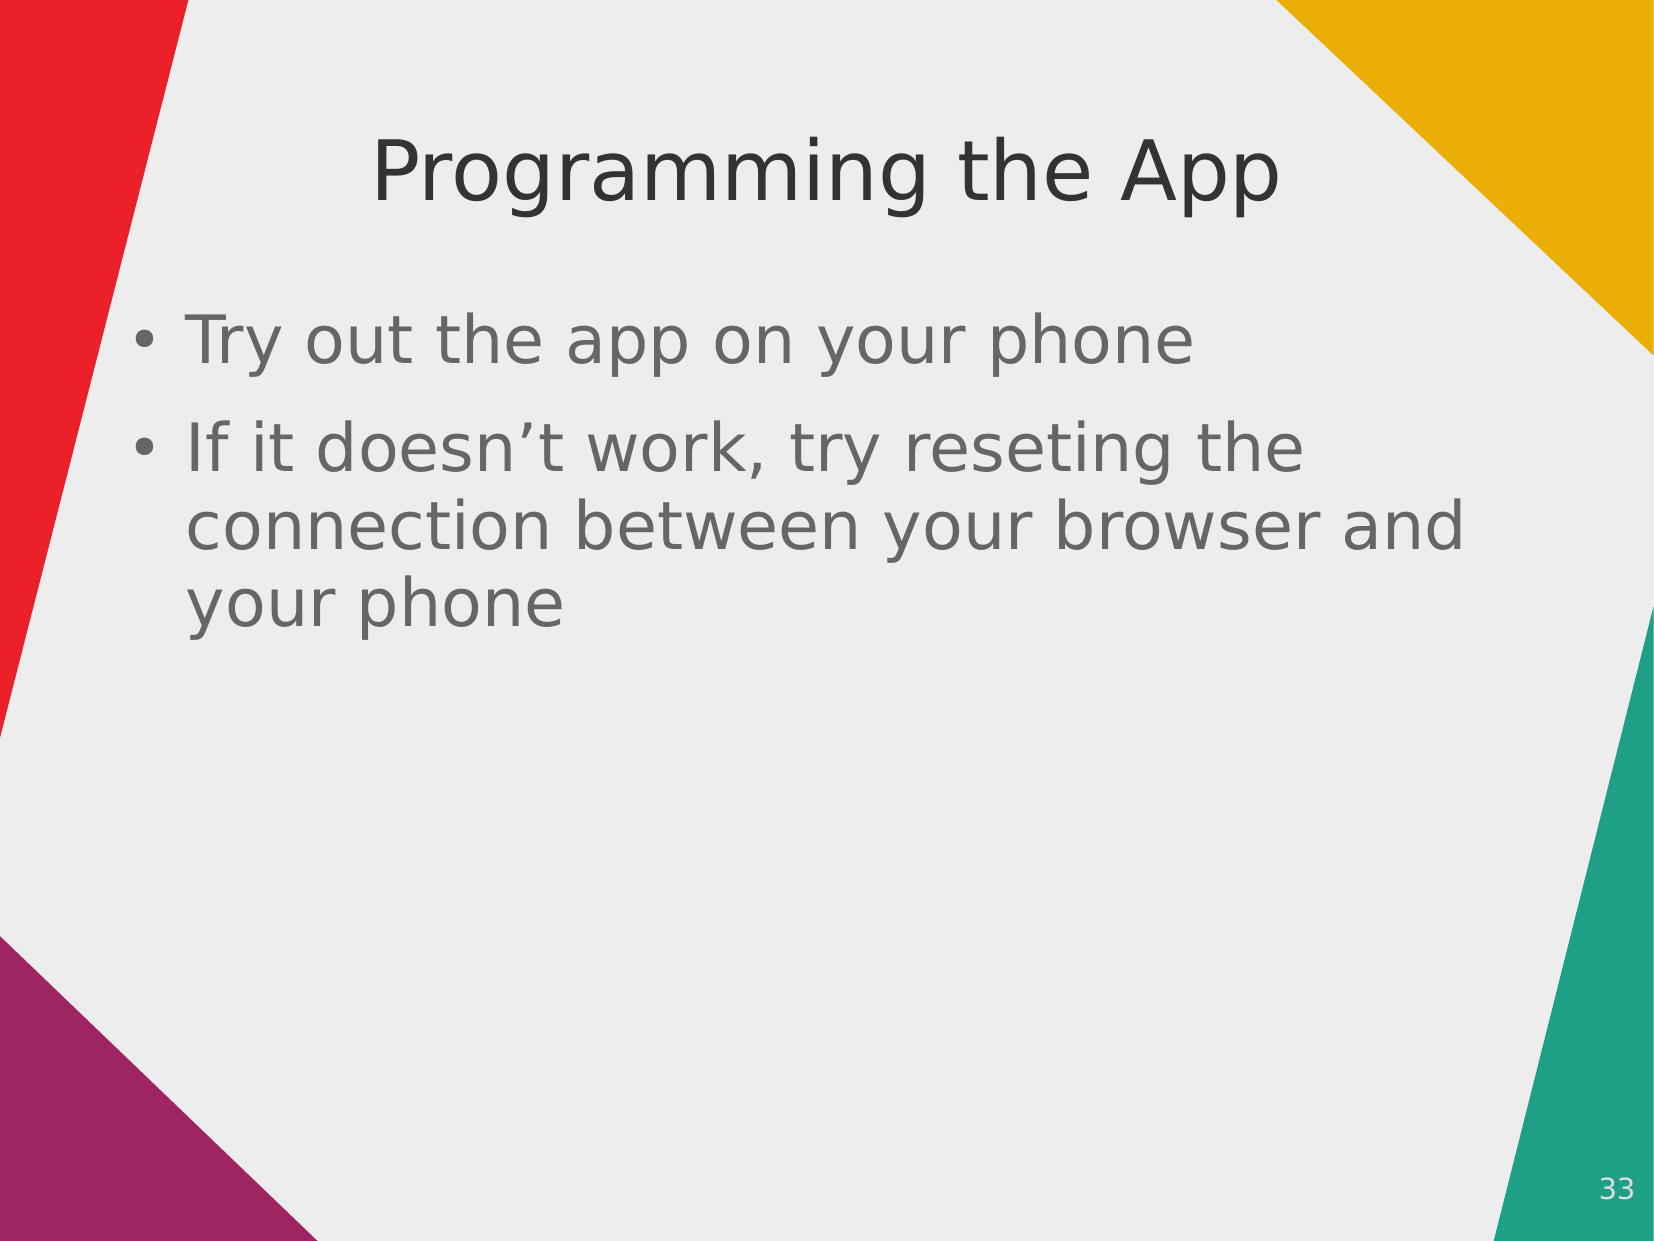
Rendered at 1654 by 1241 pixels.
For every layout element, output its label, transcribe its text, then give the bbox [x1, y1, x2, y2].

list Try out the app on your phone If it doesn’t work, try reseting the connection between your browser and your phone [114, 302, 1539, 1033]
title Programming the App [114, 73, 1539, 271]
